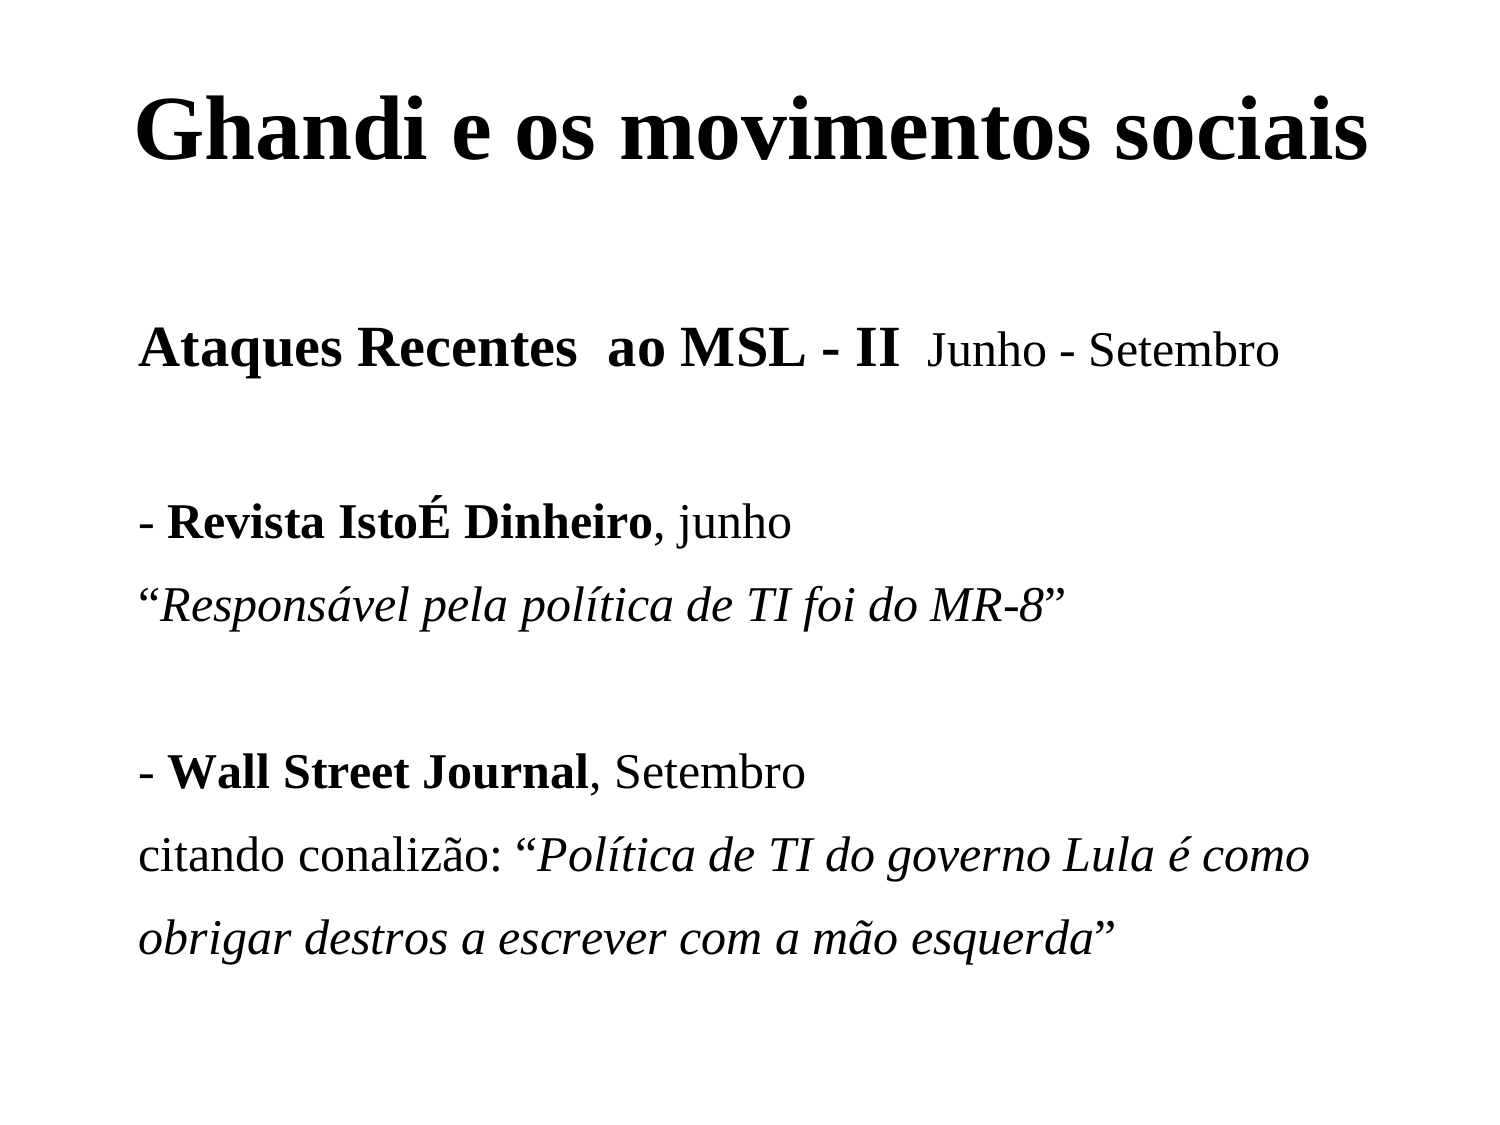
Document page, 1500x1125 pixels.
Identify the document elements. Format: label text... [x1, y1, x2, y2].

title Ghandi e os movimentos sociais [87, 52, 1416, 307]
text_box Ataques Recentes ao MSL - II Junho - Setembro - Revista IstoÉ Dinheiro, junho “Responsável pela política de TI foi do MR-8” - Wall Street Journal, Setembro citando conalizão: “Política de TI do governo Lula é como obrigar destros a escrever com a mão esquerda” [123, 283, 1400, 974]
